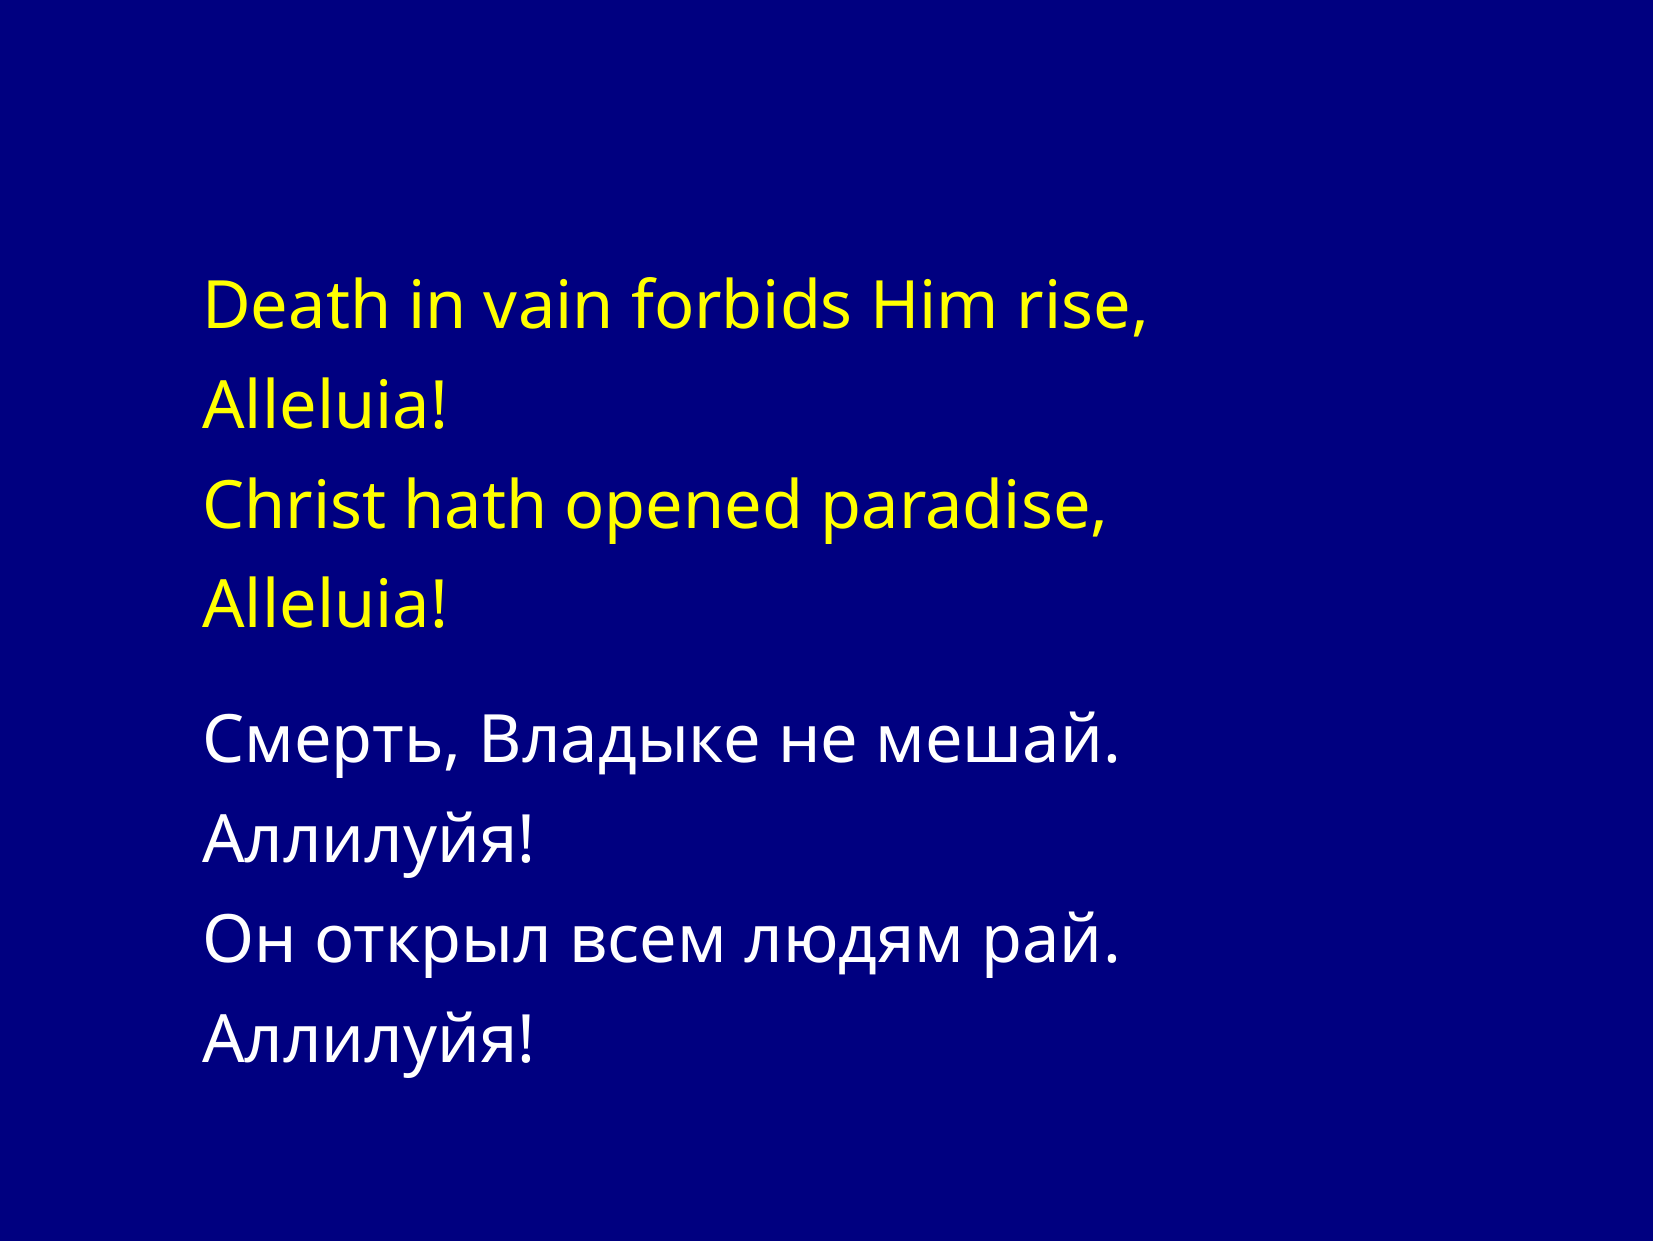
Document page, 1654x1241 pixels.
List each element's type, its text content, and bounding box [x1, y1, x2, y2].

text_box Смерть, Владыке не мешай. Аллилуйя! Он открыл всем людям рай. Аллилуйя! [75, 675, 1576, 1163]
text_box Death in vain forbids Him rise, Alleluia! Christ hath opened paradise, Alleluia! [75, 150, 1576, 638]
